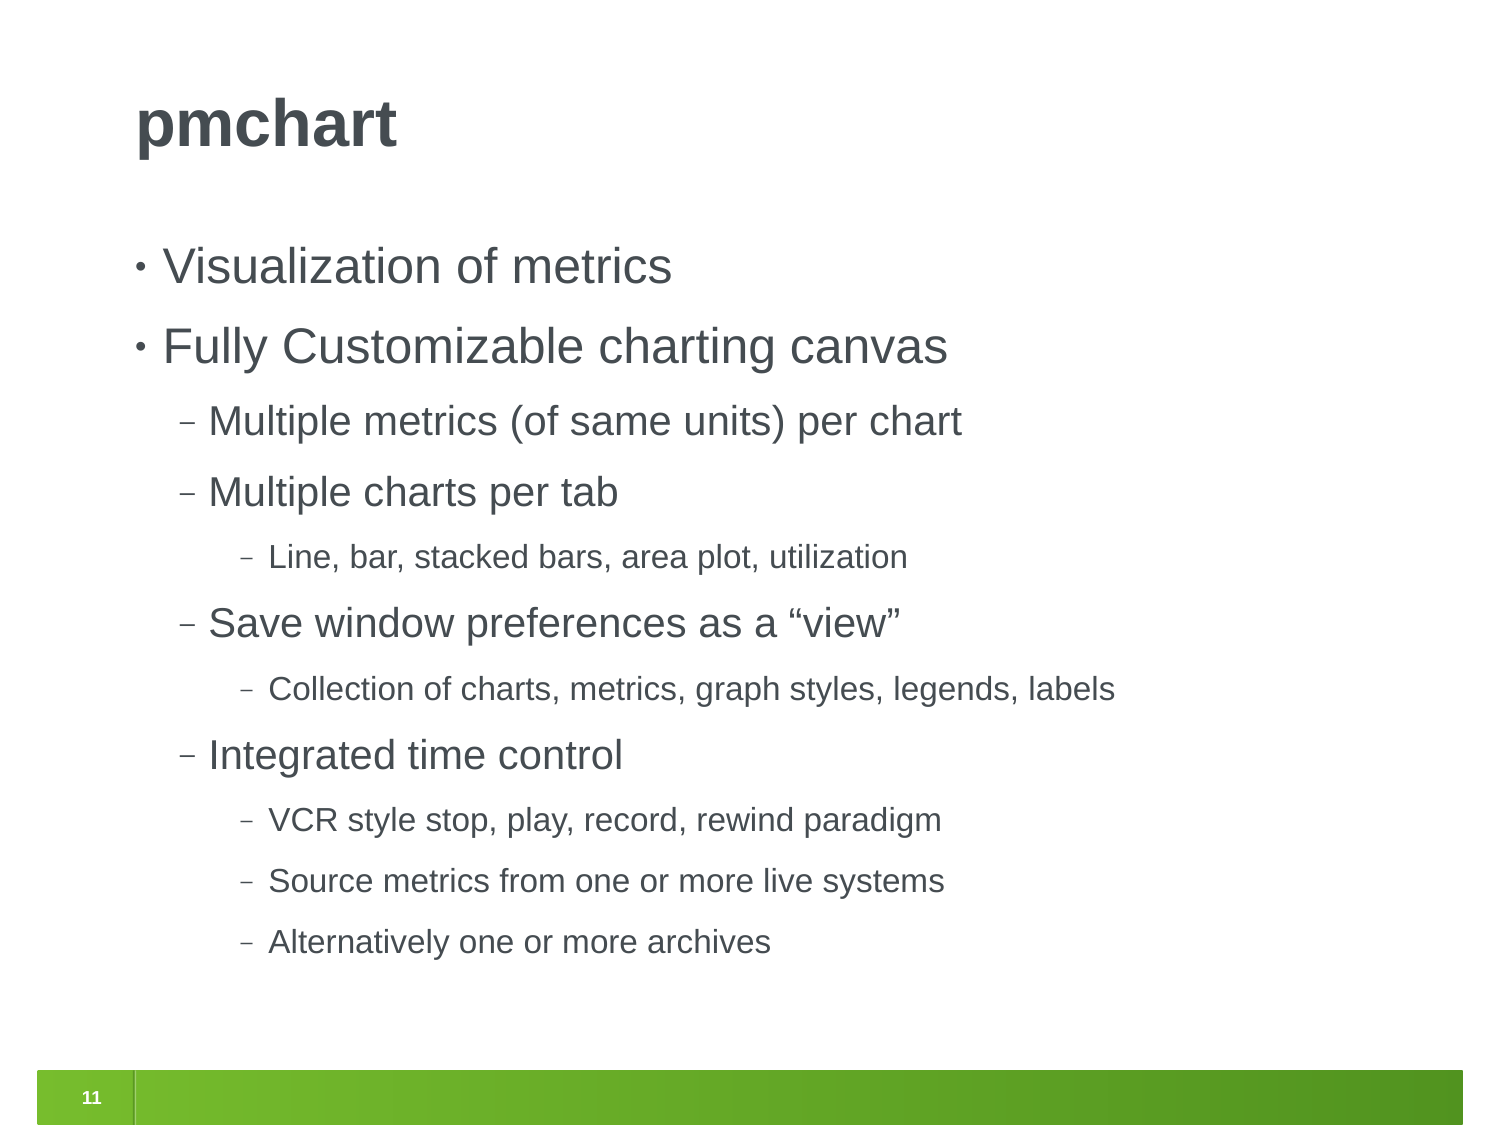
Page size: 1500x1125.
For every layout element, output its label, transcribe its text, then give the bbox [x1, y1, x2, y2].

list Visualization of metrics Fully Customizable charting canvas Multiple metrics (of same units) per chart Multiple charts per tab Line, bar, stacked bars, area plot, utilization Save window preferences as a “view” Collection of charts, metrics, graph styles, legends, labels Integrated time control VCR style stop, play, record, rewind paradigm Source metrics from one or more live systems Alternatively one or more archives [135, 238, 1372, 982]
title pmchart [135, 41, 1372, 204]
